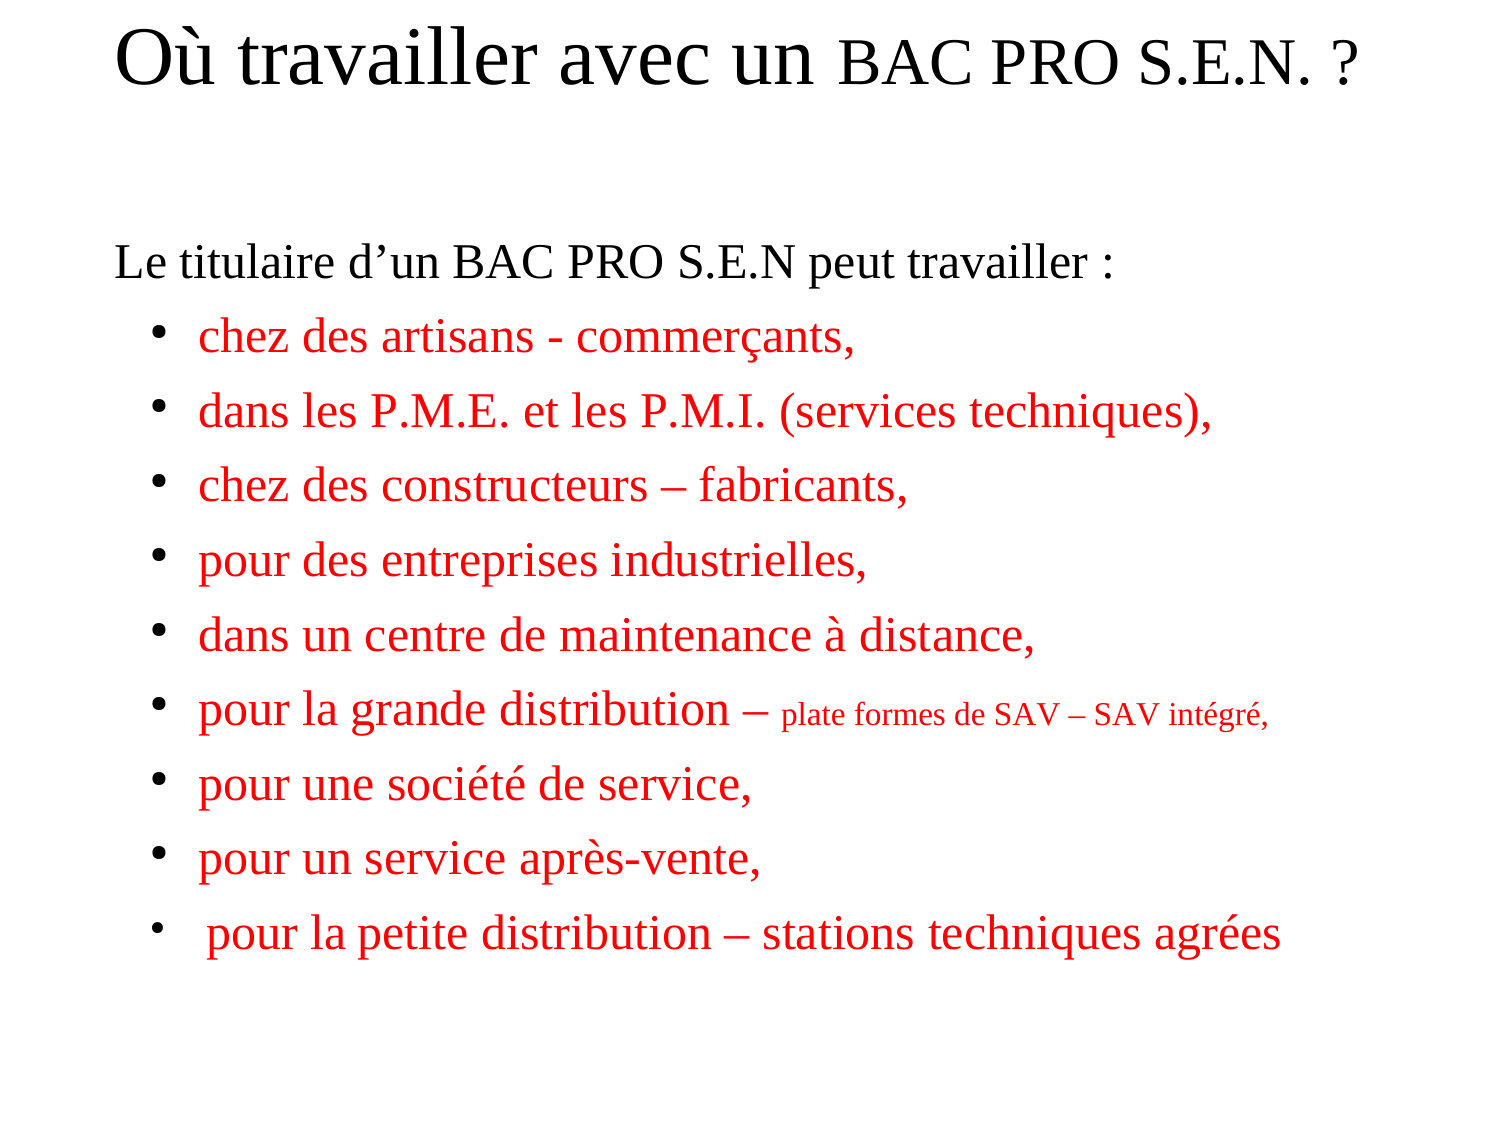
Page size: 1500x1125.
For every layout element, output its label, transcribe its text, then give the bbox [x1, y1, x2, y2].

text_box Le titulaire d’un BAC PRO S.E.N peut travailler : chez des artisans - commerçants, dans les P.M.E. et les P.M.I. (services techniques), chez des constructeurs – fabricants, pour des entreprises industrielles, dans un centre de maintenance à distance, pour la grande distribution – plate formes de SAV – SAV intégré, pour une société de service, pour un service après-vente, pour la petite distribution – stations techniques agrées [99, 174, 1376, 1013]
title Où travailler avec un BAC PRO S.E.N. ? [99, 0, 1375, 154]
